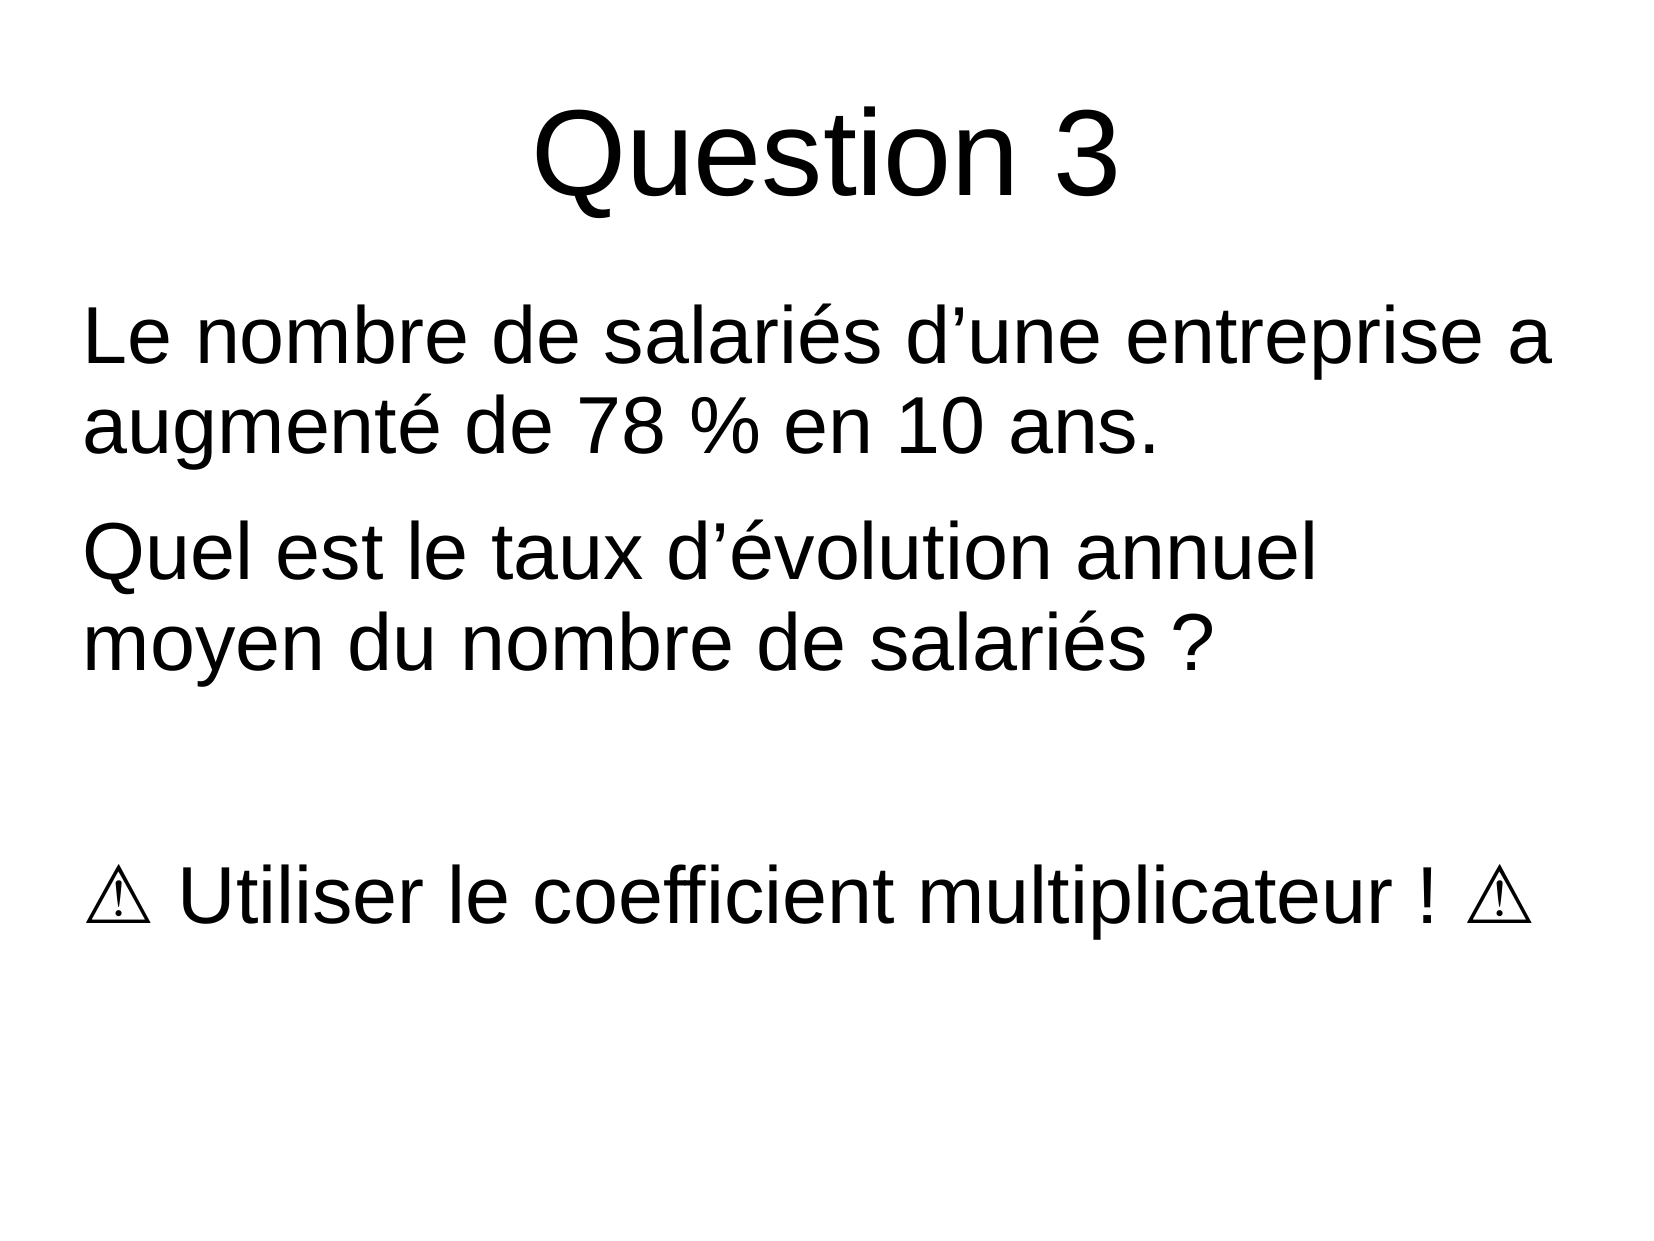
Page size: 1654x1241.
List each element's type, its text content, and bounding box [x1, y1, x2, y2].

title Question 3 [82, 49, 1571, 257]
list Le nombre de salariés d’une entreprise a augmenté de 78 % en 10 ans. Quel est le taux d’évolution annuel moyen du nombre de salariés ? ⚠️ Utiliser le coefficient multiplicateur ! ⚠️ [82, 290, 1571, 1010]
